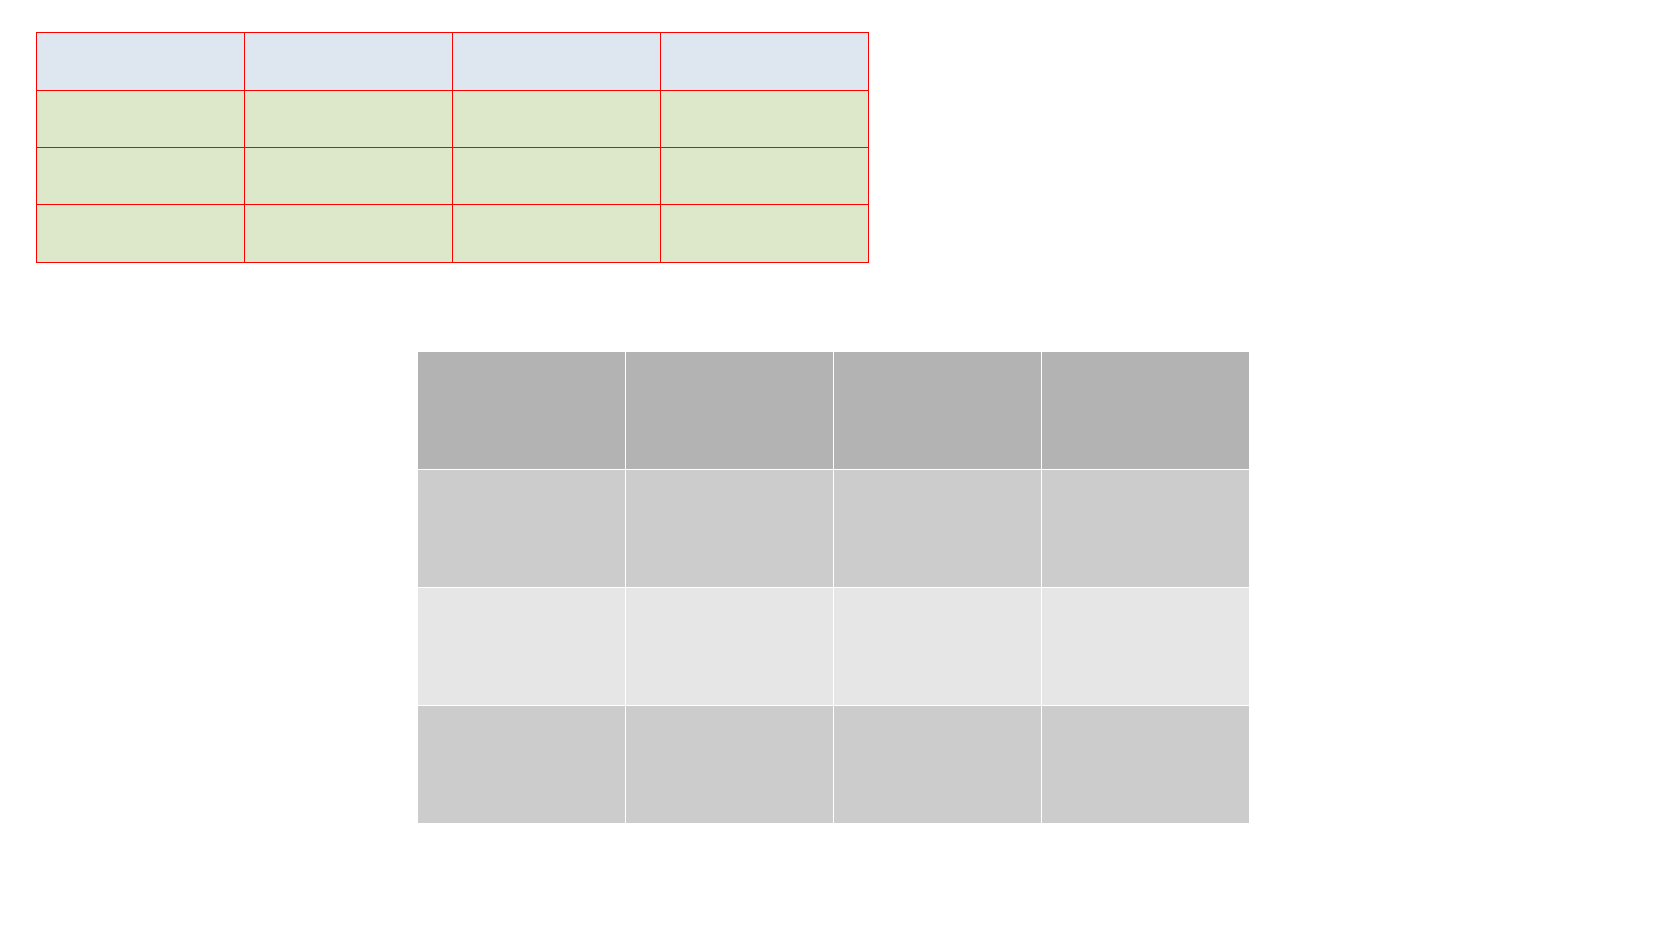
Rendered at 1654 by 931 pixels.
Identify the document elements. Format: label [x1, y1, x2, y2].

table_cell [661, 91, 868, 147]
table_cell [245, 91, 452, 147]
table_cell [37, 148, 244, 204]
table_header [1042, 352, 1249, 469]
table_cell [453, 91, 660, 147]
table_header [245, 33, 452, 90]
table_cell [418, 470, 625, 587]
table_cell [418, 706, 625, 823]
table_cell [834, 470, 1041, 587]
table_header [418, 352, 625, 469]
table_cell [37, 205, 244, 262]
table_header [661, 33, 868, 90]
table_cell [626, 588, 833, 705]
table_cell [453, 205, 660, 262]
table_cell [418, 588, 625, 705]
table_cell [834, 588, 1041, 705]
table_cell [834, 706, 1041, 823]
table_cell [661, 205, 868, 262]
table_cell [245, 148, 452, 204]
table_header [834, 352, 1041, 469]
table_cell [626, 706, 833, 823]
table_cell [37, 91, 244, 147]
table_cell [661, 148, 868, 204]
table_header [626, 352, 833, 469]
table_cell [245, 205, 452, 262]
table_cell [1042, 470, 1249, 587]
table_header [37, 33, 244, 90]
table_cell [1042, 706, 1249, 823]
table_cell [453, 148, 660, 204]
table_header [453, 33, 660, 90]
table_cell [626, 470, 833, 587]
table_cell [1042, 588, 1249, 705]
